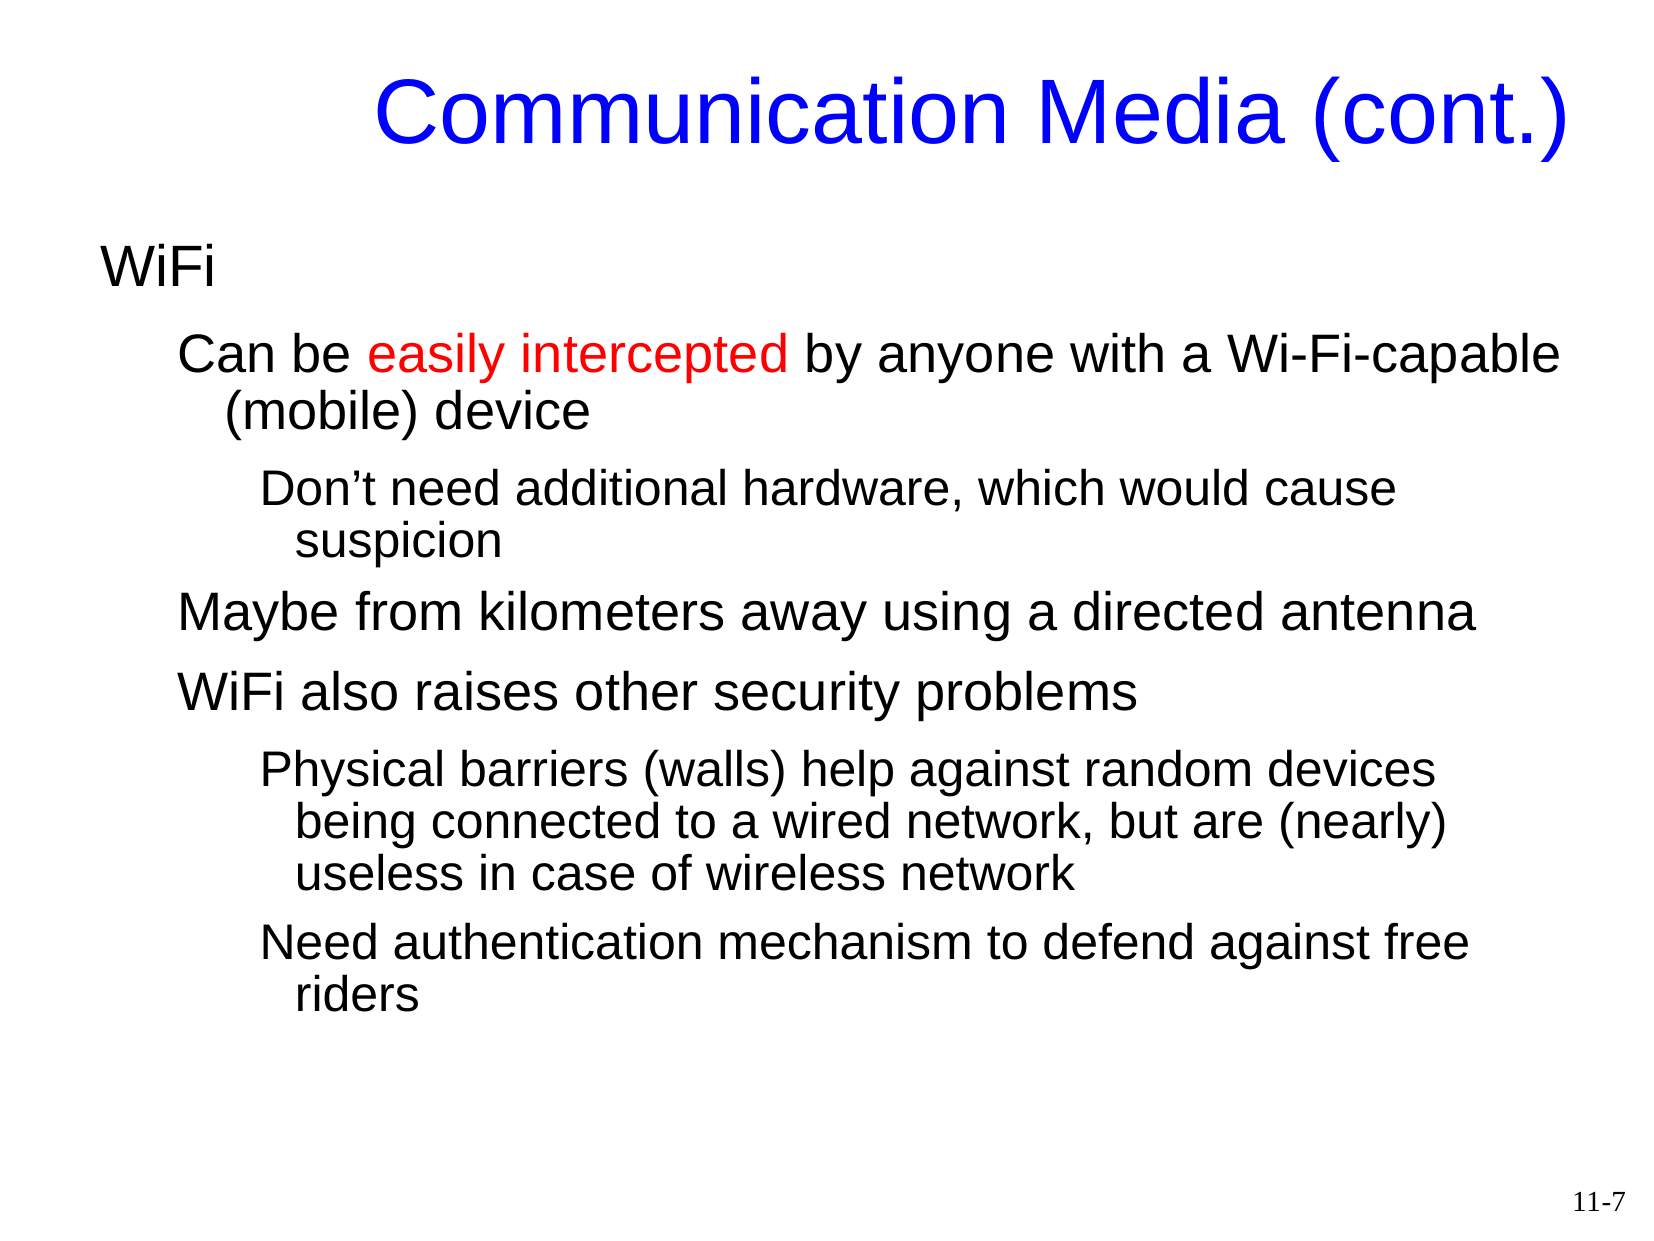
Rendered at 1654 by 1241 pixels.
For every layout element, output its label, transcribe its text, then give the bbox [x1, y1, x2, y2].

list WiFi Can be easily intercepted by anyone with a Wi-Fi-capable (mobile) device Don’t need additional hardware, which would cause suspicion Maybe from kilometers away using a directed antenna WiFi also raises other security problems Physical barriers (walls) help against random devices being connected to a wired network, but are (nearly) useless in case of wireless network Need authentication mechanism to defend against free riders [82, 237, 1571, 1170]
title Communication Media (cont.) [84, 11, 1573, 218]
